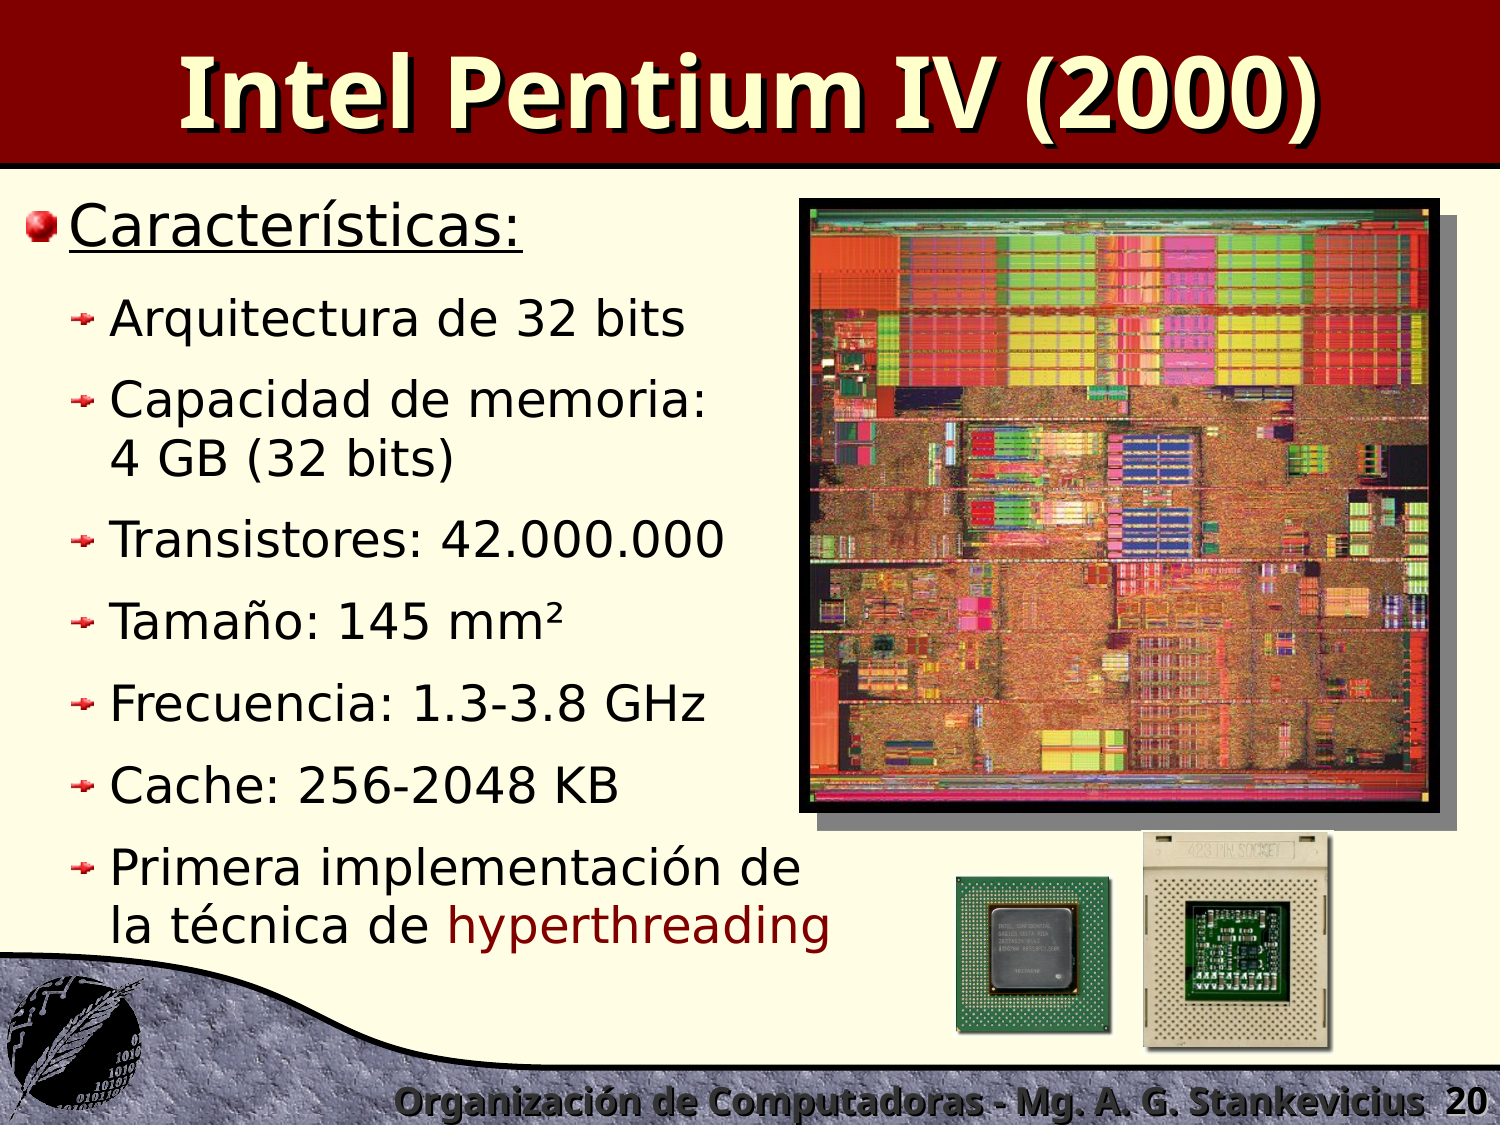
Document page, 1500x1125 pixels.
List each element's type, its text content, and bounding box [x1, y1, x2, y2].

picture [802, 1100, 806, 1110]
picture [1058, 1100, 1065, 1110]
list Características: Arquitectura de 32 bits Capacidad de memoria: 4 GB (32 bits) Transistores: 42.000.000 Tamaño: 145 mm² Frecuencia: 1.3-3.8 GHz Cache: 256-2048 KB Primera implementación de la técnica de hyperthreading [11, 192, 1486, 959]
picture [0, 959, 1500, 1125]
title Intel Pentium IV (2000) [15, 5, 1485, 160]
picture [1141, 830, 1334, 1056]
picture [952, 873, 1116, 1038]
picture [799, 198, 1440, 813]
picture [448, 1100, 455, 1110]
